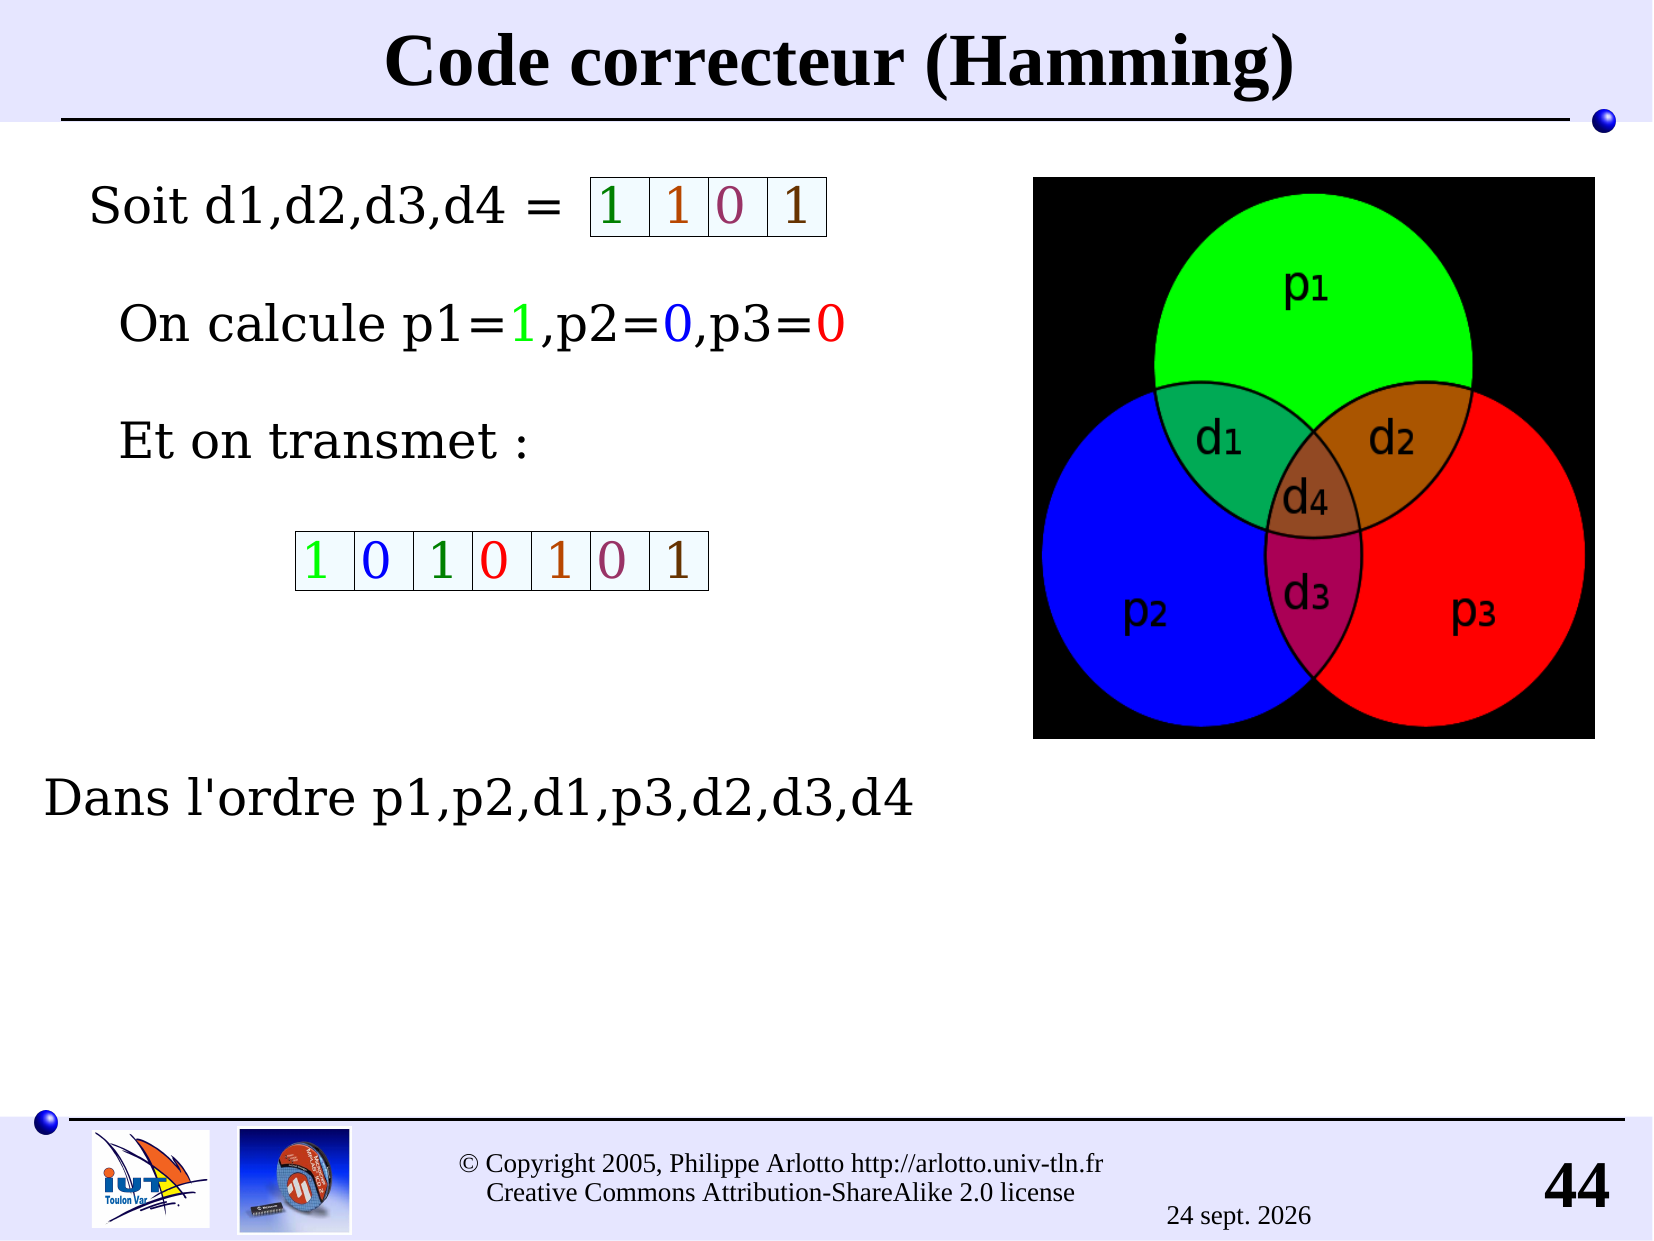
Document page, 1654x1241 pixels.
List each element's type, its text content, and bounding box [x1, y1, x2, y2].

picture [1033, 177, 1595, 739]
text_box 1 [767, 177, 827, 237]
text_box 0 [708, 177, 767, 237]
text_box 1 [649, 177, 708, 237]
text_box 1 [295, 531, 354, 591]
text_box 1 [590, 177, 649, 237]
text_box 0 [590, 531, 649, 591]
text_box 0 [472, 531, 532, 591]
text_box 1 [649, 531, 709, 591]
text_box 1 [532, 531, 590, 591]
picture [237, 1126, 352, 1235]
title Code correcteur (Hamming) [95, 11, 1585, 110]
text_box Dans l'ordre p1,p2,d1,p3,d2,d3,d4 [43, 768, 916, 827]
text_box Soit d1,d2,d3,d4 = [88, 177, 566, 236]
text_box 0 [354, 531, 414, 591]
text_box 1 [414, 531, 472, 591]
text_box On calcule p1=1,p2=0,p3=0 Et on transmet : [118, 295, 848, 645]
